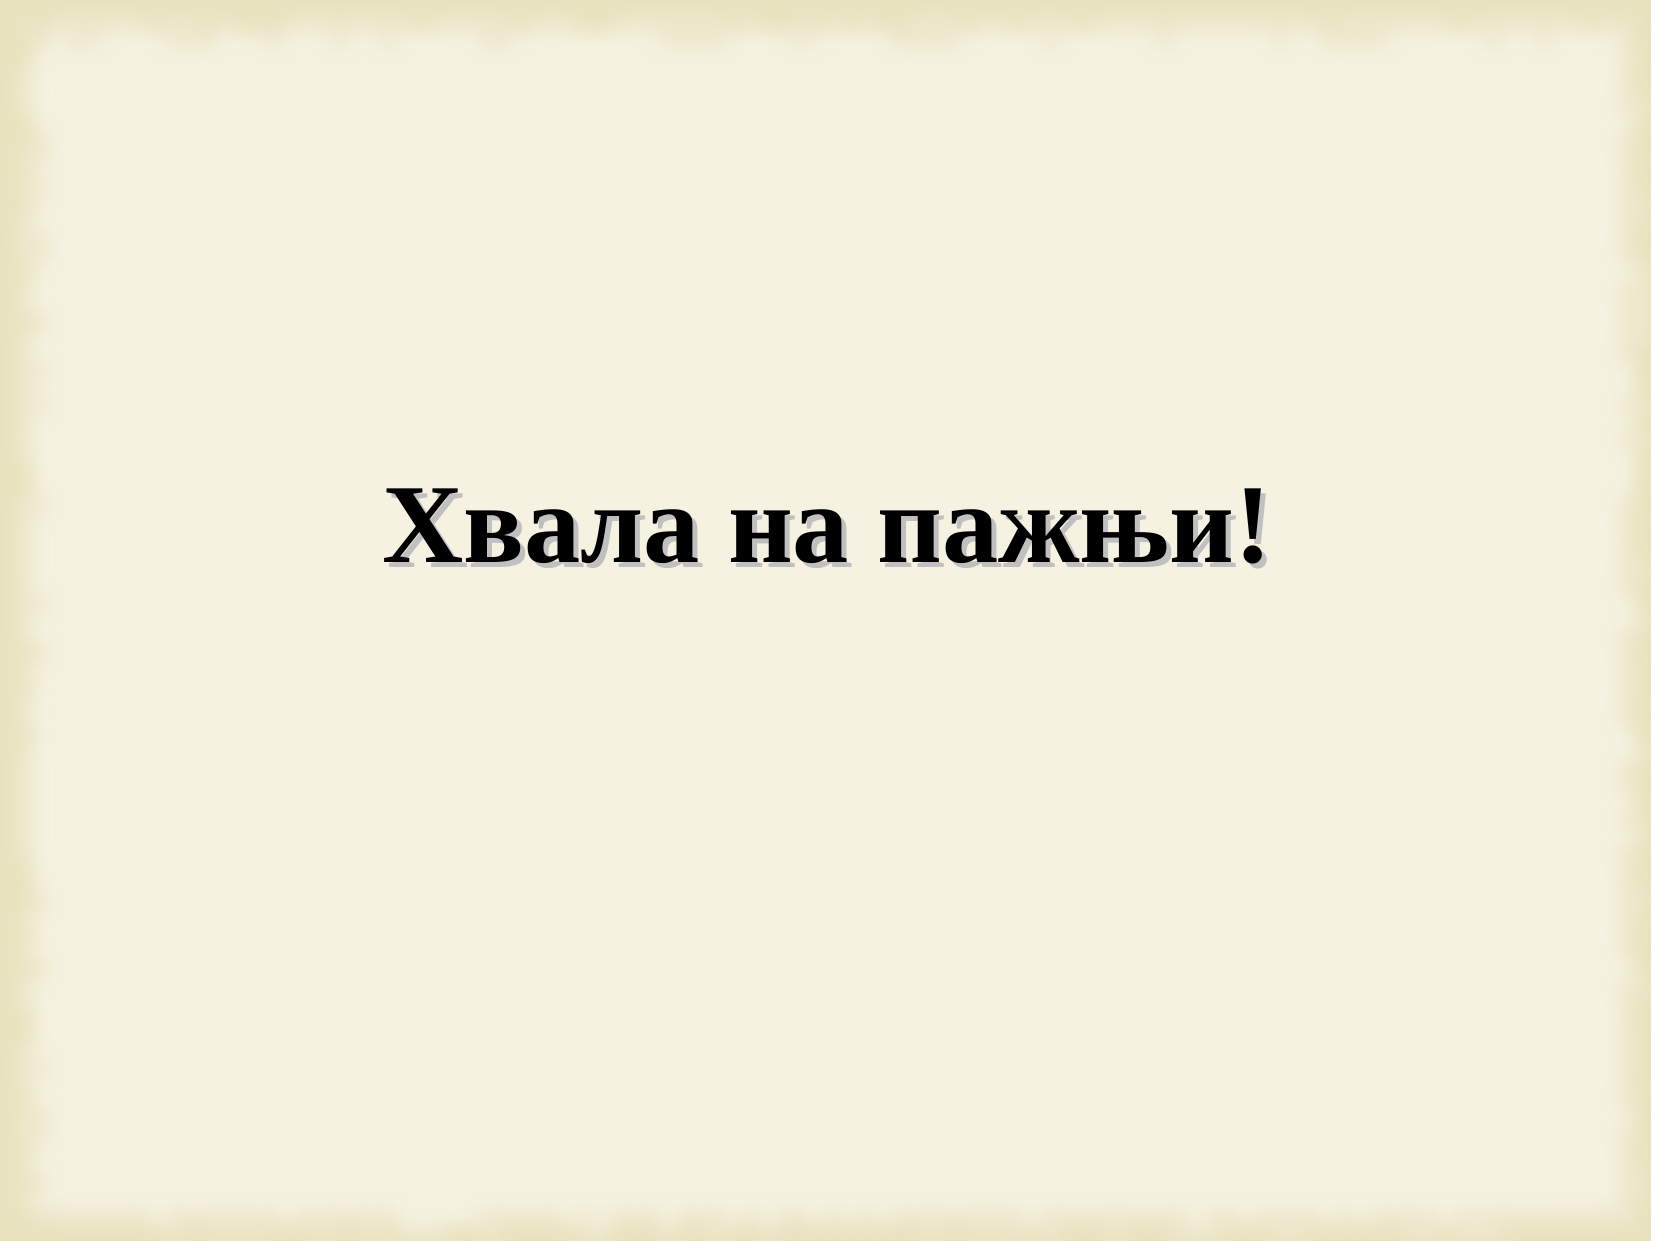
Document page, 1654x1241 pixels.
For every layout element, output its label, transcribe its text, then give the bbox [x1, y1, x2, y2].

title Хвала на пажњи! [64, 461, 1591, 588]
picture [0, 0, 1651, 1241]
